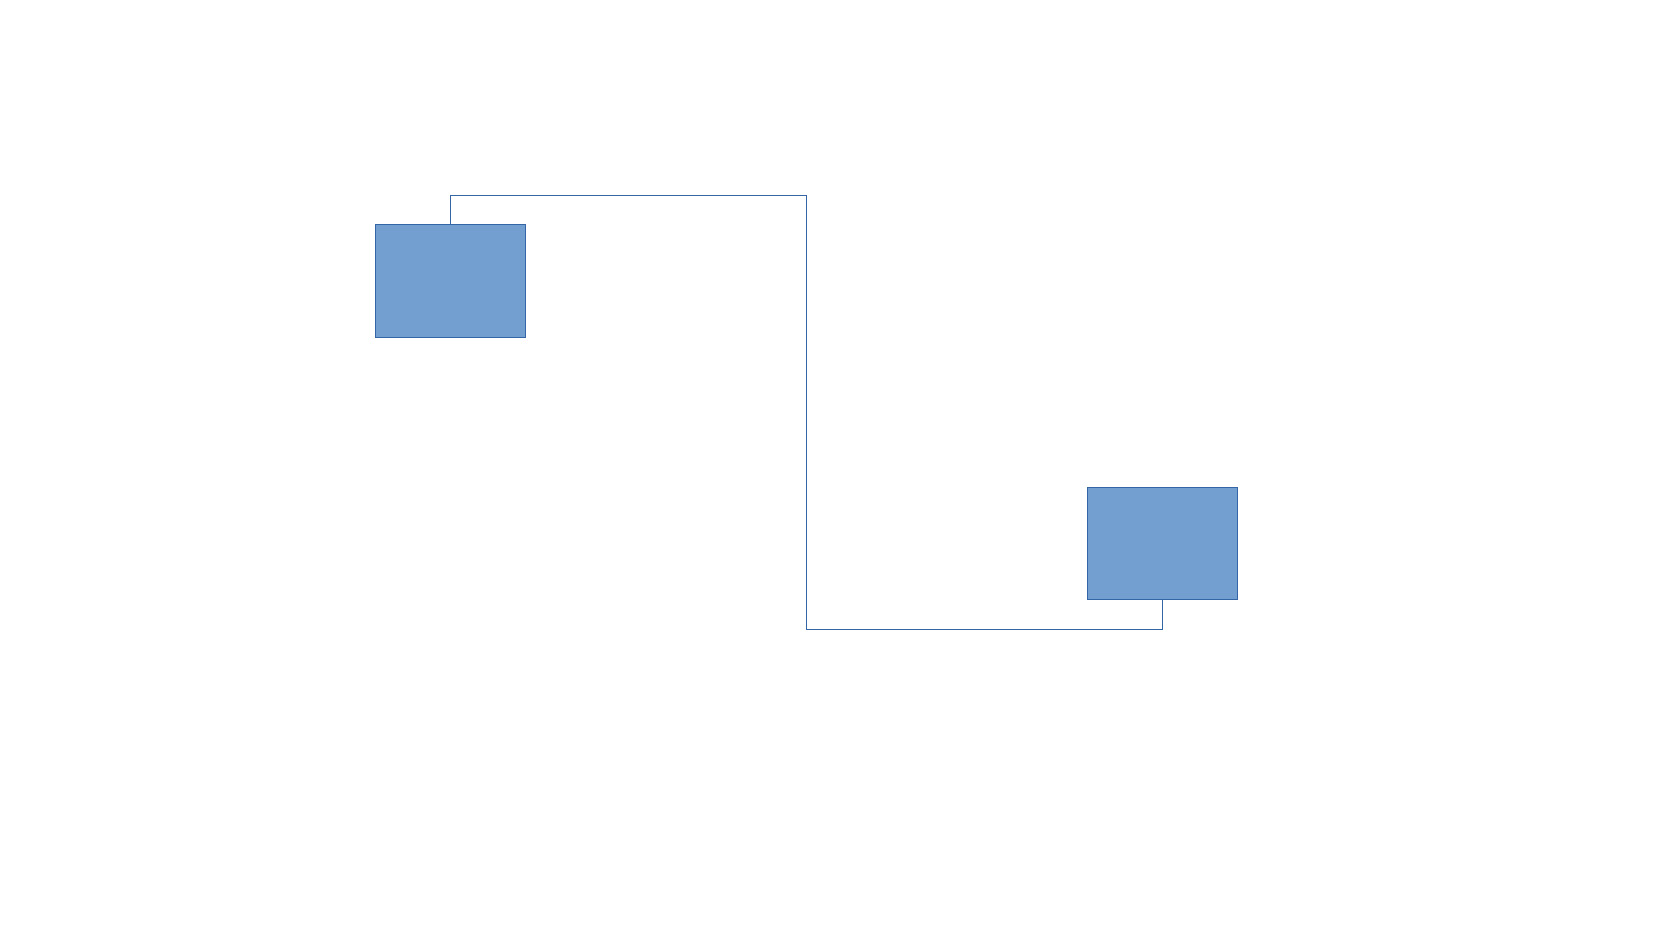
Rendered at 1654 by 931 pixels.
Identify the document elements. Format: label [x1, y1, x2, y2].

text_box [1087, 487, 1238, 600]
text_box [375, 224, 526, 338]
